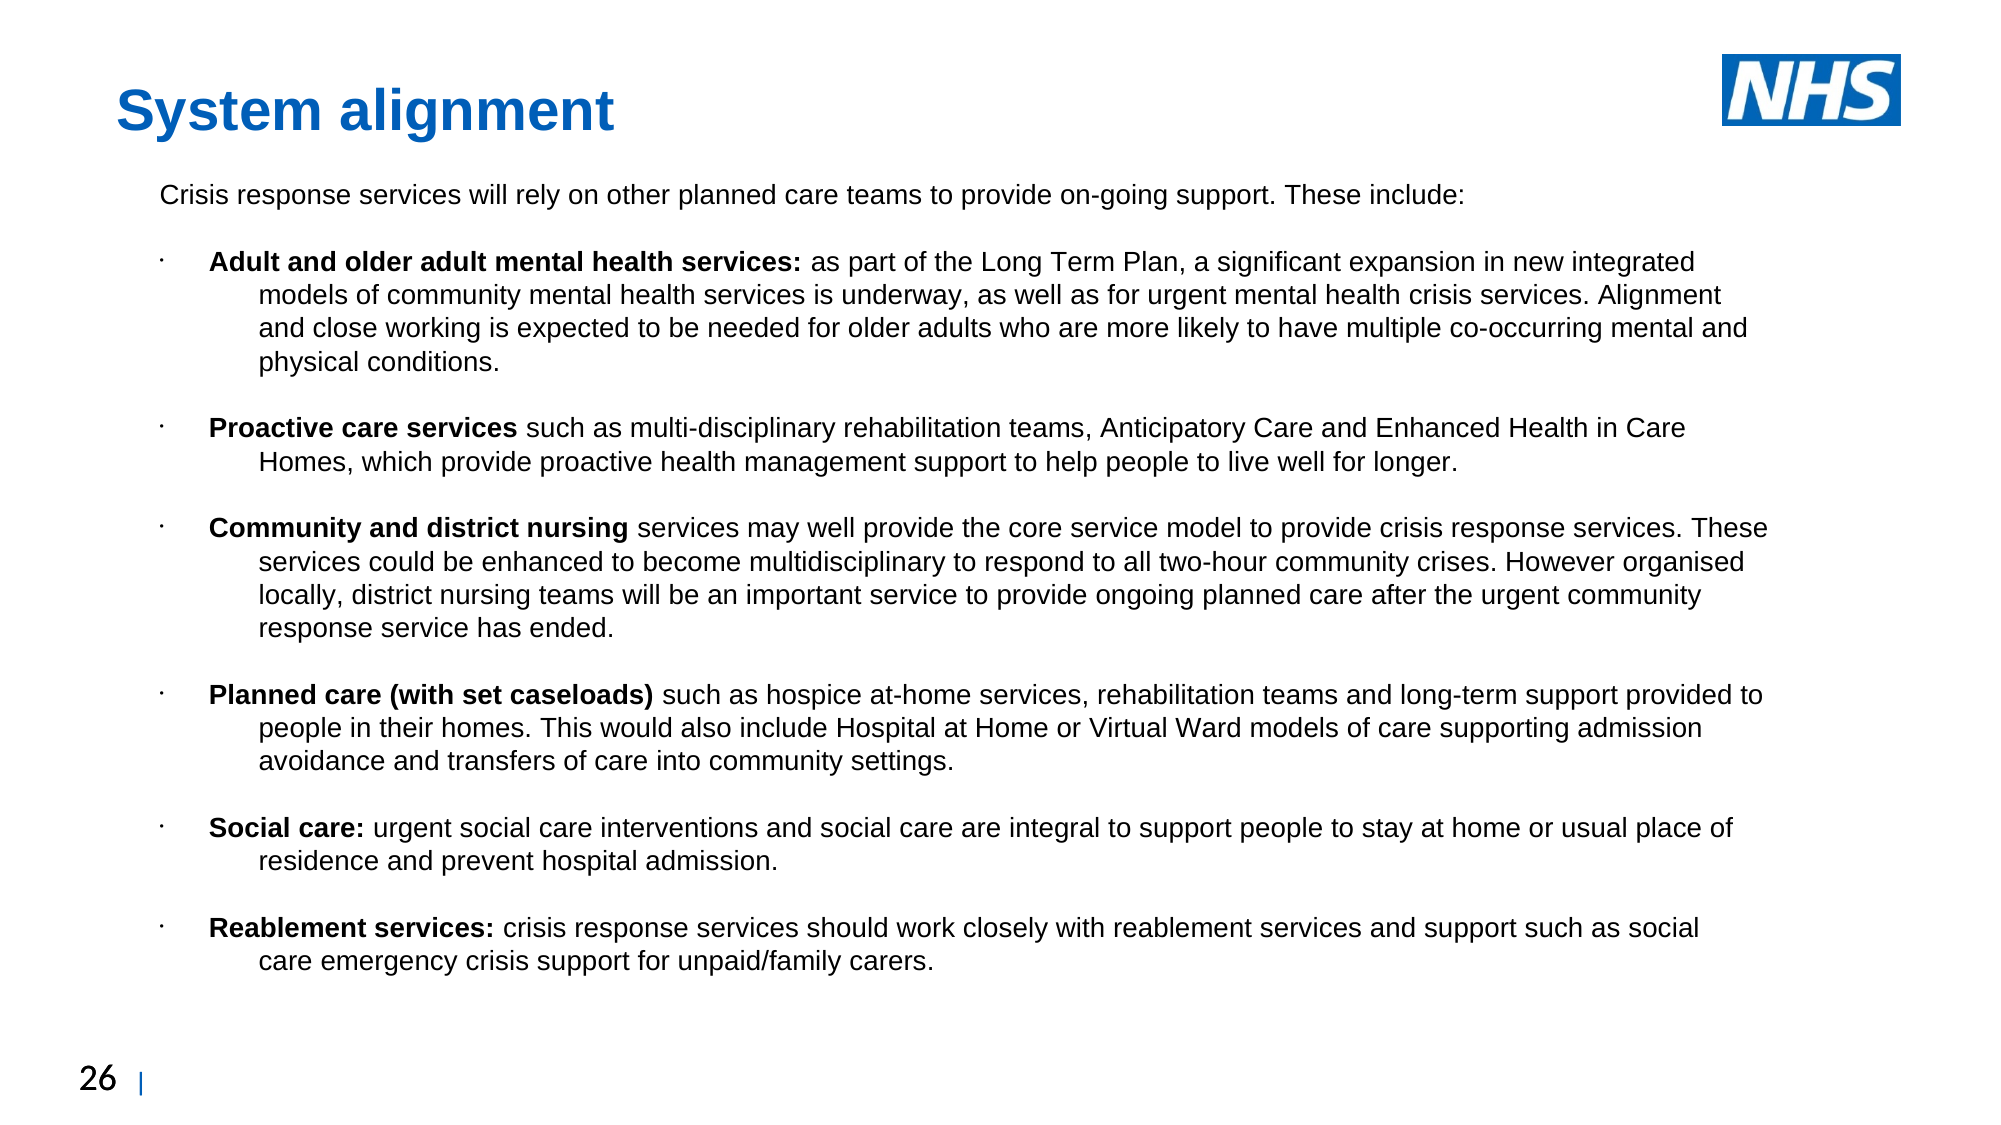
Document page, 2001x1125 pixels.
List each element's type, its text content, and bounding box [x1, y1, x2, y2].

title System alignment [100, 72, 1538, 146]
list Crisis response services will rely on other planned care teams to provide on-going support. These include: Adult and older adult mental health services: as part of the Long Term Plan, a significant expansion in new integrated models of community mental health services is underway, as well as for urgent mental health crisis services. Alignment and close working is expected to be needed for older adults who are more likely to have multiple co-occurring mental and physical conditions. Proactive care services such as multi-disciplinary rehabilitation teams, Anticipatory Care and Enhanced Health in Care Homes, which provide proactive health management support to help people to live well for longer. Community and district nursing services may well provide the core service model to provide crisis response services. These services could be enhanced to become multidisciplinary to respond to all two-hour community crises. However organised locally, district nursing teams will be an important service to provide ongoing planned care after the urgent community response service has ended. Planned care (with set caseloads) such as hospice at-home services, rehabilitation teams and long-term support provided to people in their homes. This would also include Hospital at Home or Virtual Ward models of care supporting admission avoidance and transfers of care into community settings. Social care: urgent social care interventions and social care are integral to support people to stay at home or usual place of residence and prevent hospital admission. Reablement services: crisis response services should work closely with reablement services and support such as social care emergency crisis support for unpaid/family carers. [100, 169, 1794, 1029]
